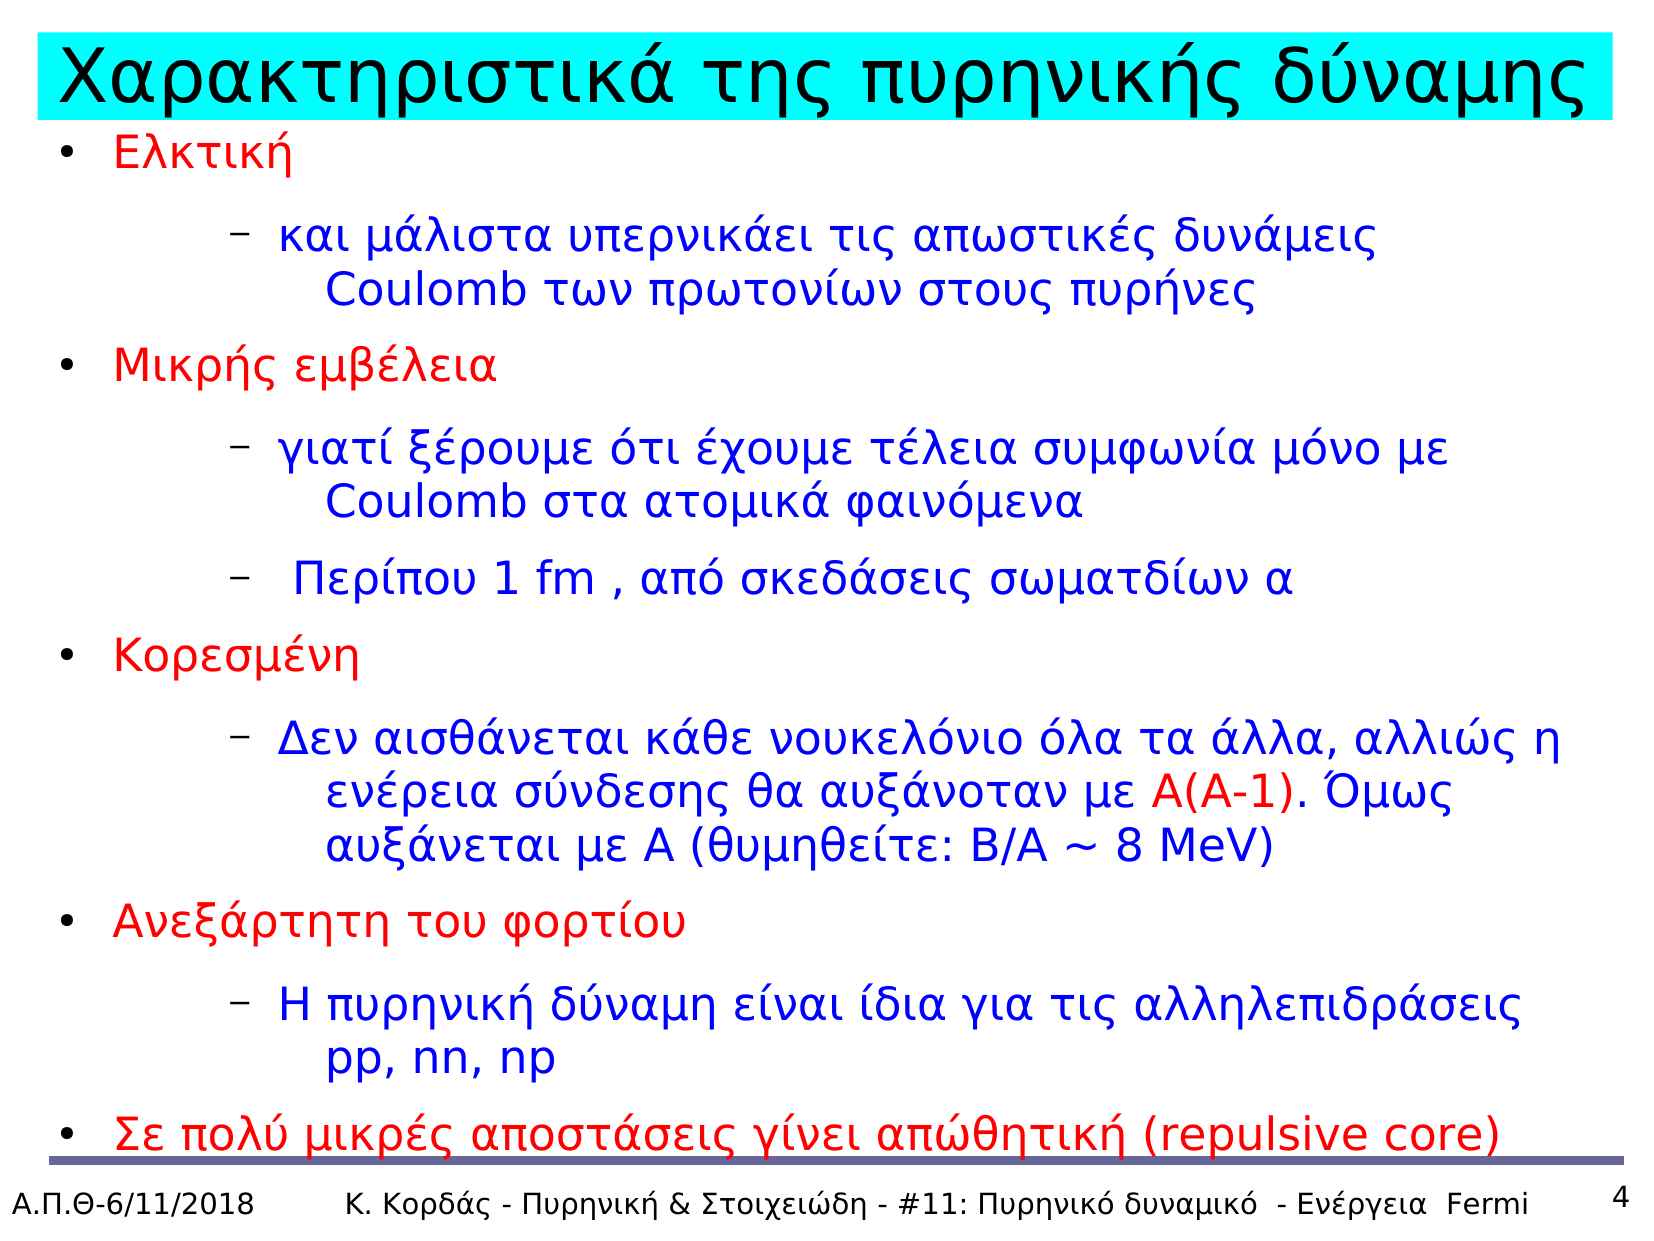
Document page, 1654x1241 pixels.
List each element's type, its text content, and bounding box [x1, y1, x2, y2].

title Χαρακτηριστικά της πυρηνικής δύναμης [37, 32, 1613, 120]
list Ελκτική και μάλιστα υπερνικάει τις απωστικές δυνάμεις Coulomb των πρωτονίων στους πυρήνες Μικρής εμβέλεια γιατί ξέρουμε ότι έχουμε τέλεια συμφωνία μόνο με Coulomb στα ατομικά φαινόμενα Περίπου 1 fm , από σκεδάσεις σωματδίων α Κορεσμένη Δεν αισθάνεται κάθε νουκελόνιο όλα τα άλλα, αλλιώς η ενέρεια σύνδεσης θα αυξάνοταν με Α(Α-1). Όμως αυξάνεται με Α (θυμηθείτε: B/A ~ 8 MeV) Aνεξάρτητη του φορτίου Η πυρηνική δύναμη είναι ίδια για τις αλληλεπιδράσεις pp, nn, np Σε πολύ μικρές αποστάσεις γίνει απώθητική (repulsive core) [41, 126, 1572, 1166]
